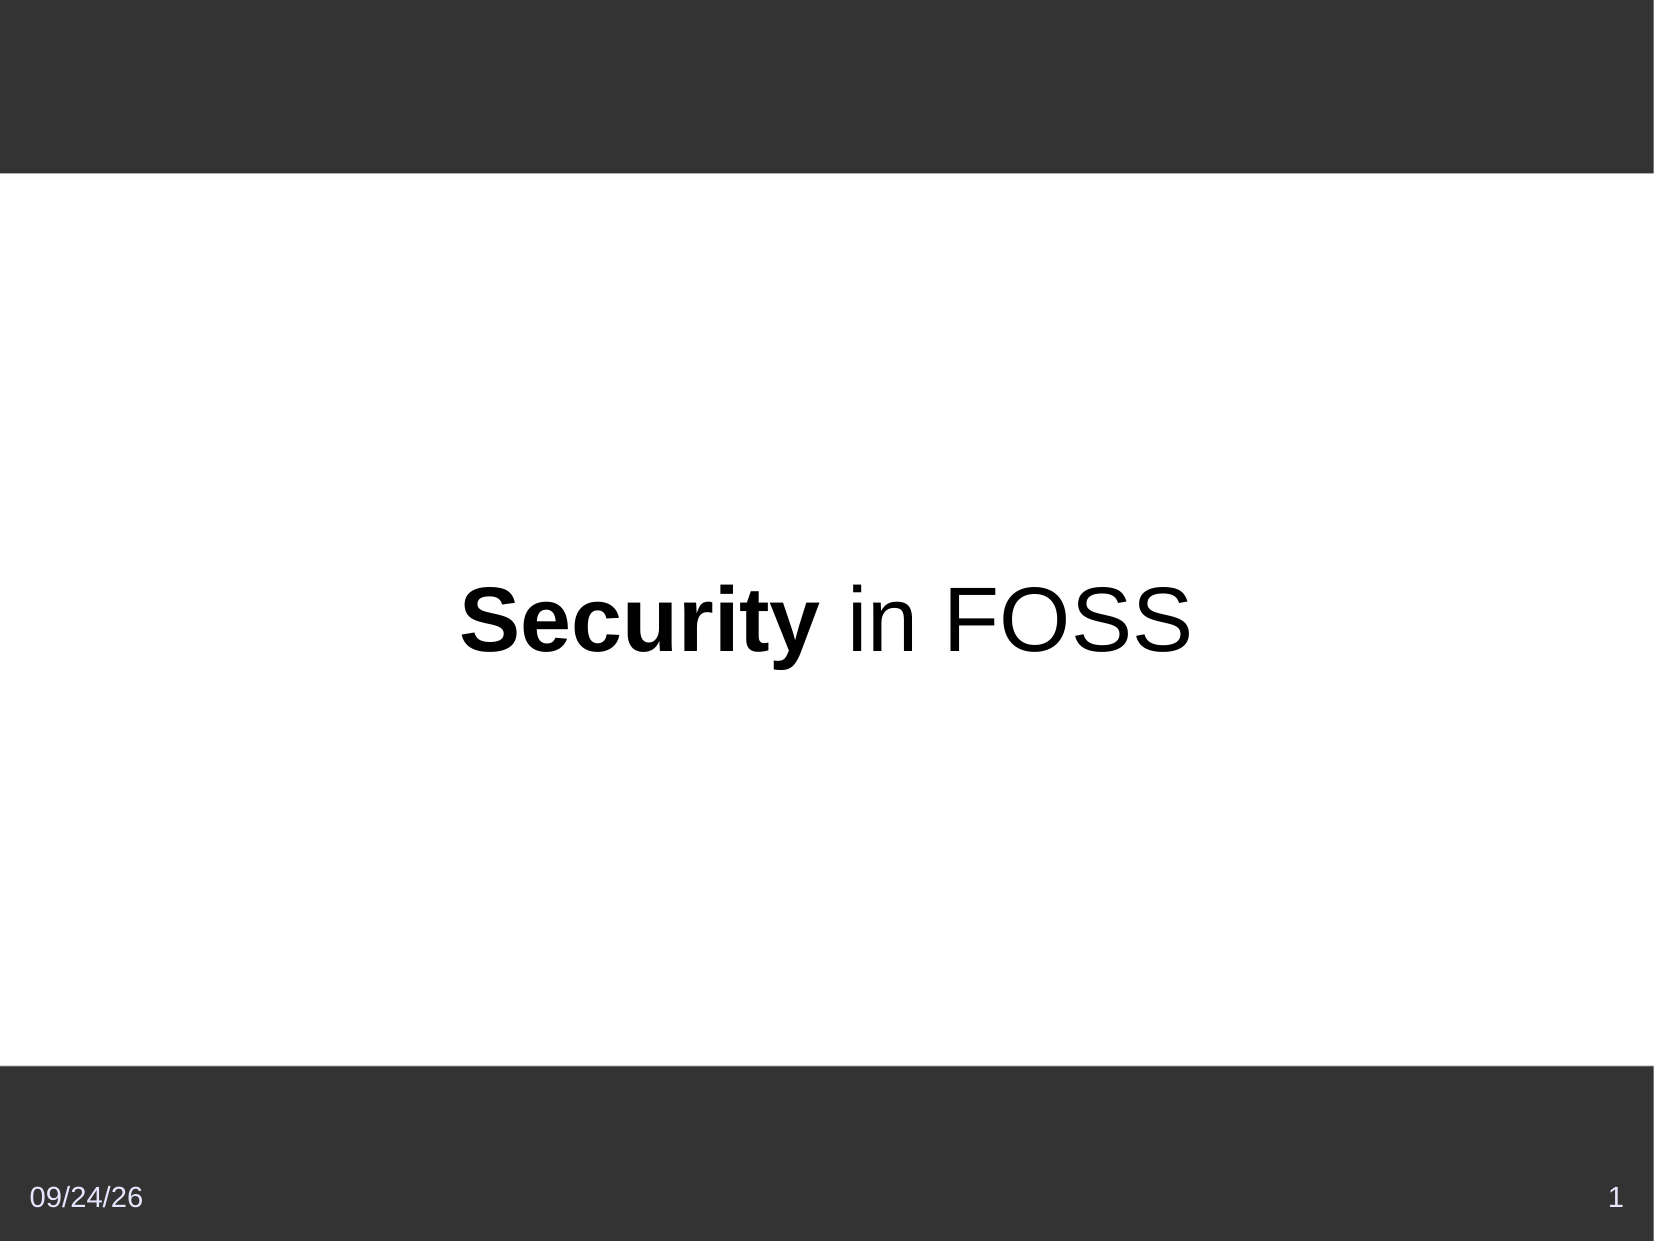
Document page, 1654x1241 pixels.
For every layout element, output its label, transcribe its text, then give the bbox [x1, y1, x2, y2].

subtitle Security in FOSS [29, 206, 1625, 1034]
picture [0, 0, 1654, 1241]
